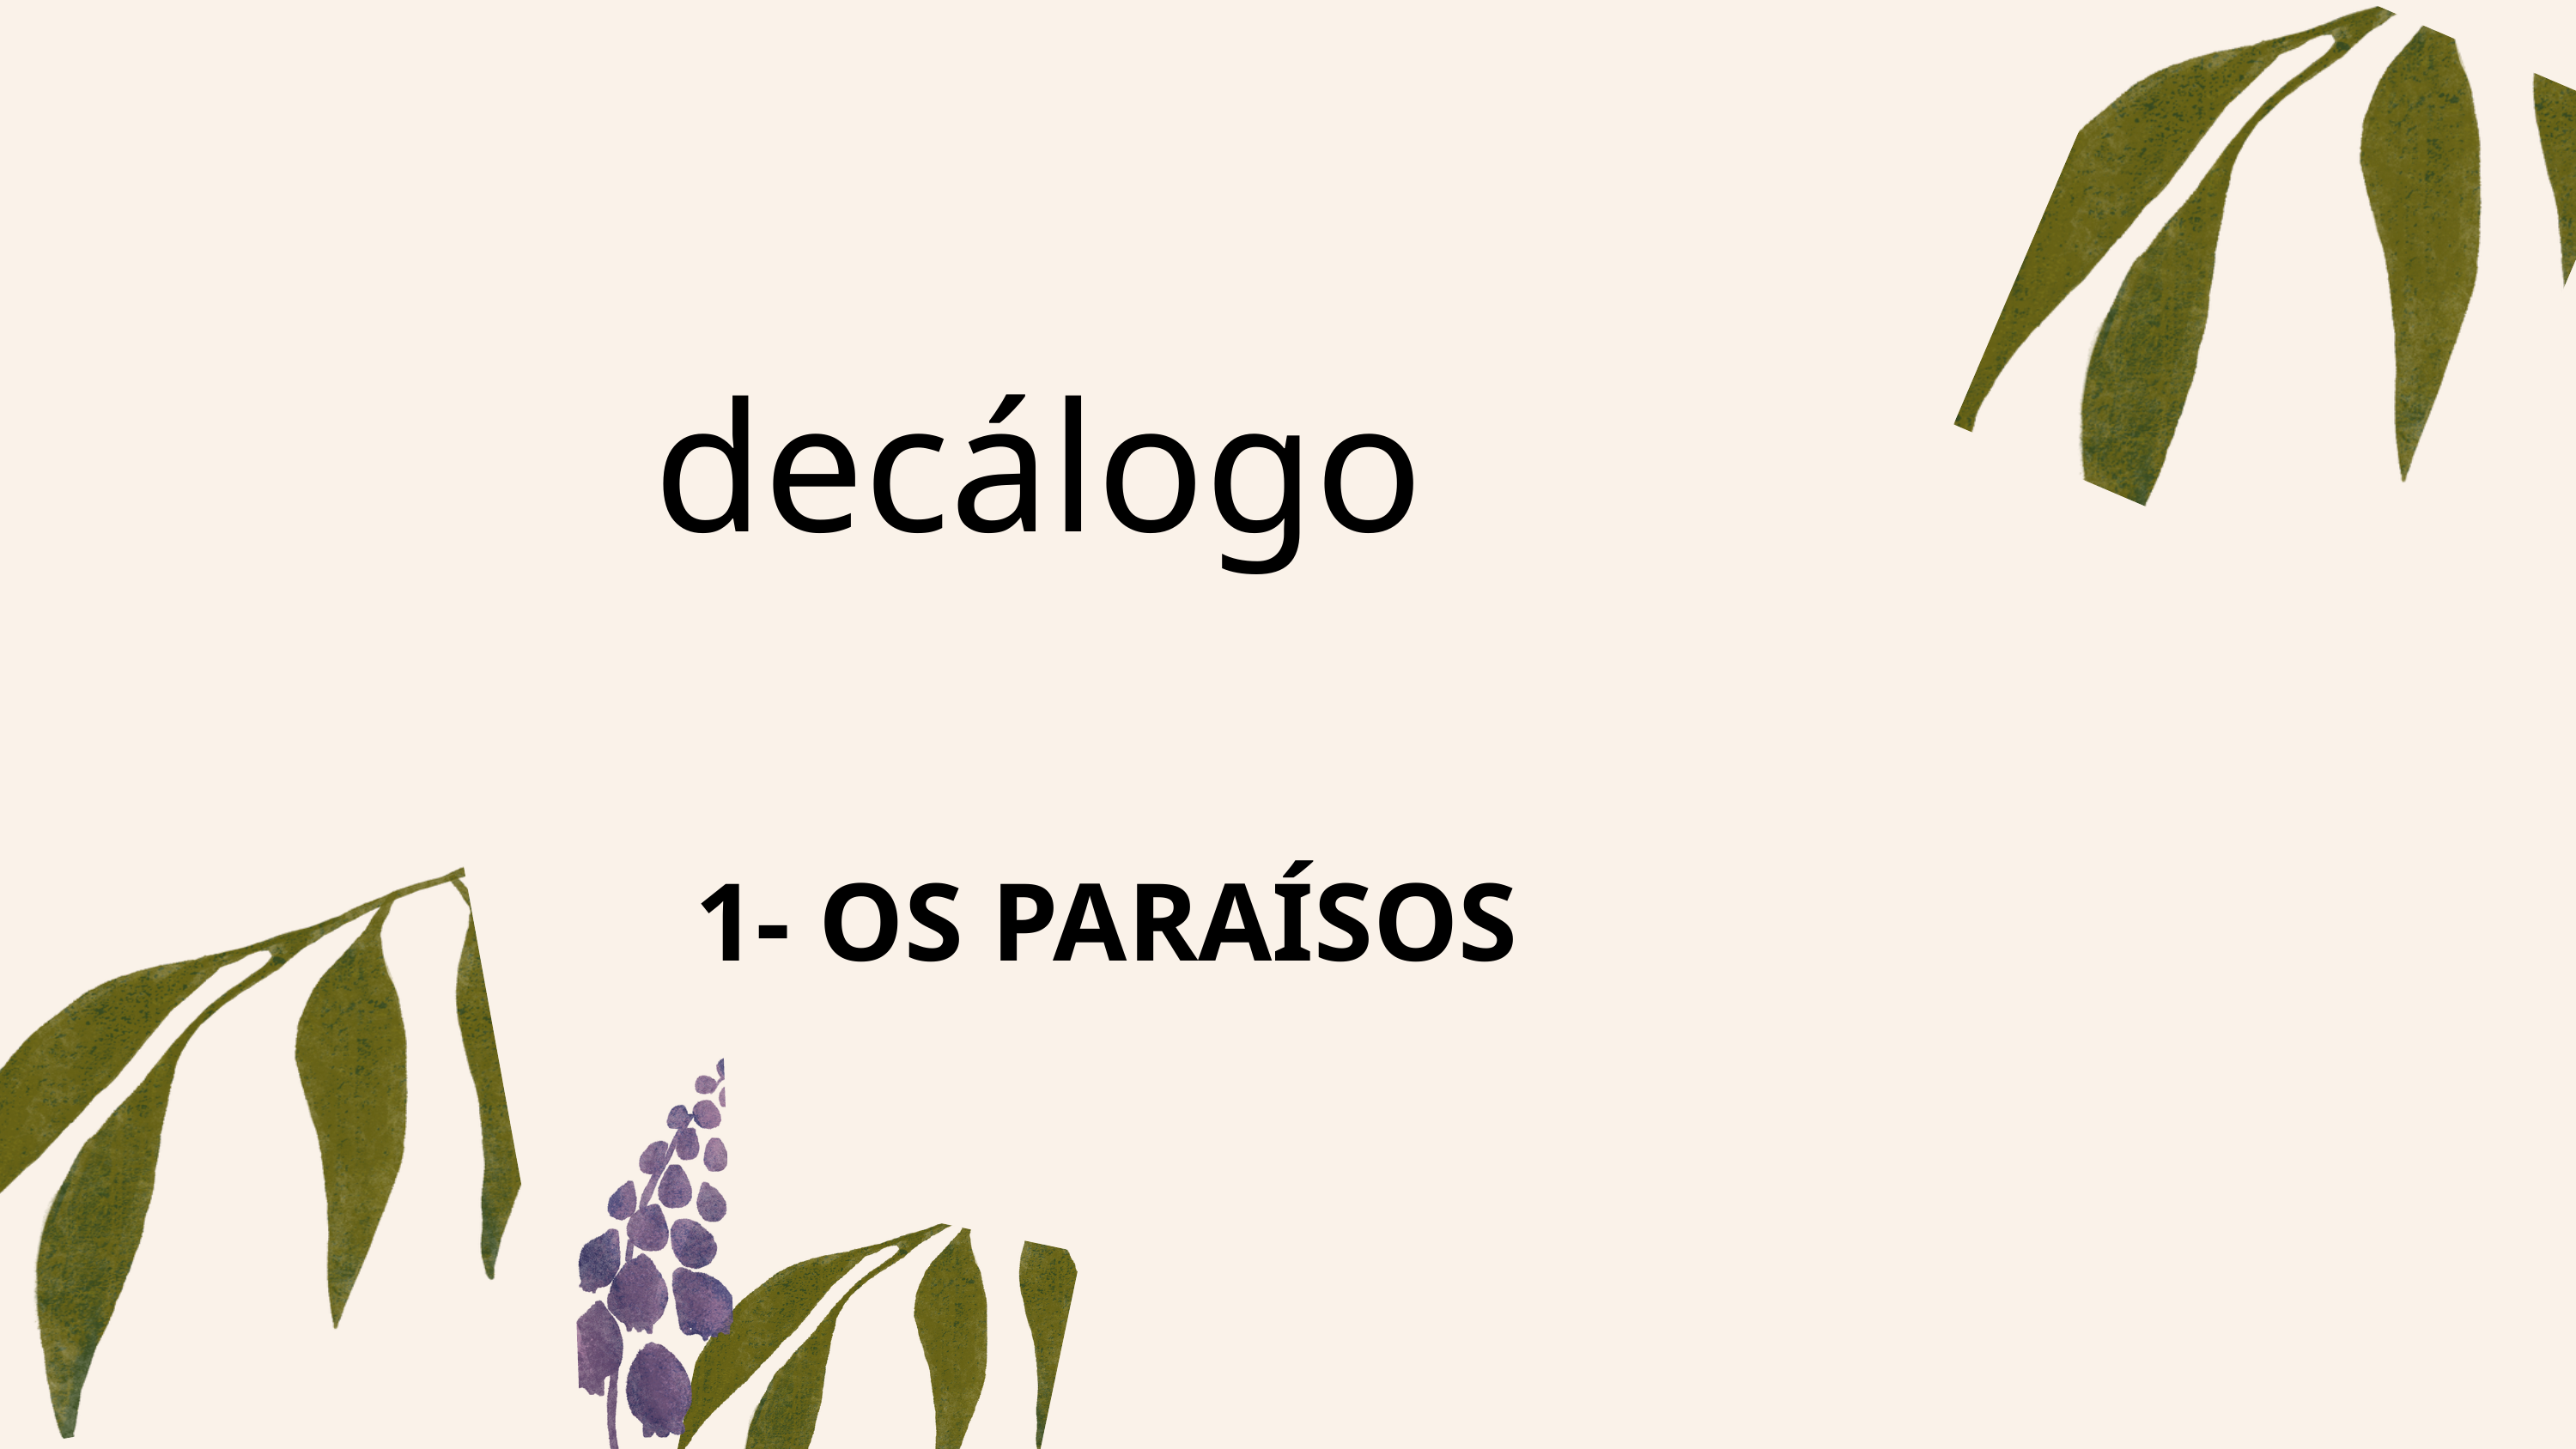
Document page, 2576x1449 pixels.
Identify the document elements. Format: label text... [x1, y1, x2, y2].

text_box decálogo [1230, 447, 1285, 520]
text_box 1- OS PARAÍSOS [666, 848, 1564, 983]
text_box [0, 851, 552, 1449]
text_box [1953, 0, 2576, 624]
text_box [567, 1057, 1082, 1449]
text_box decálogo [653, 353, 1552, 568]
